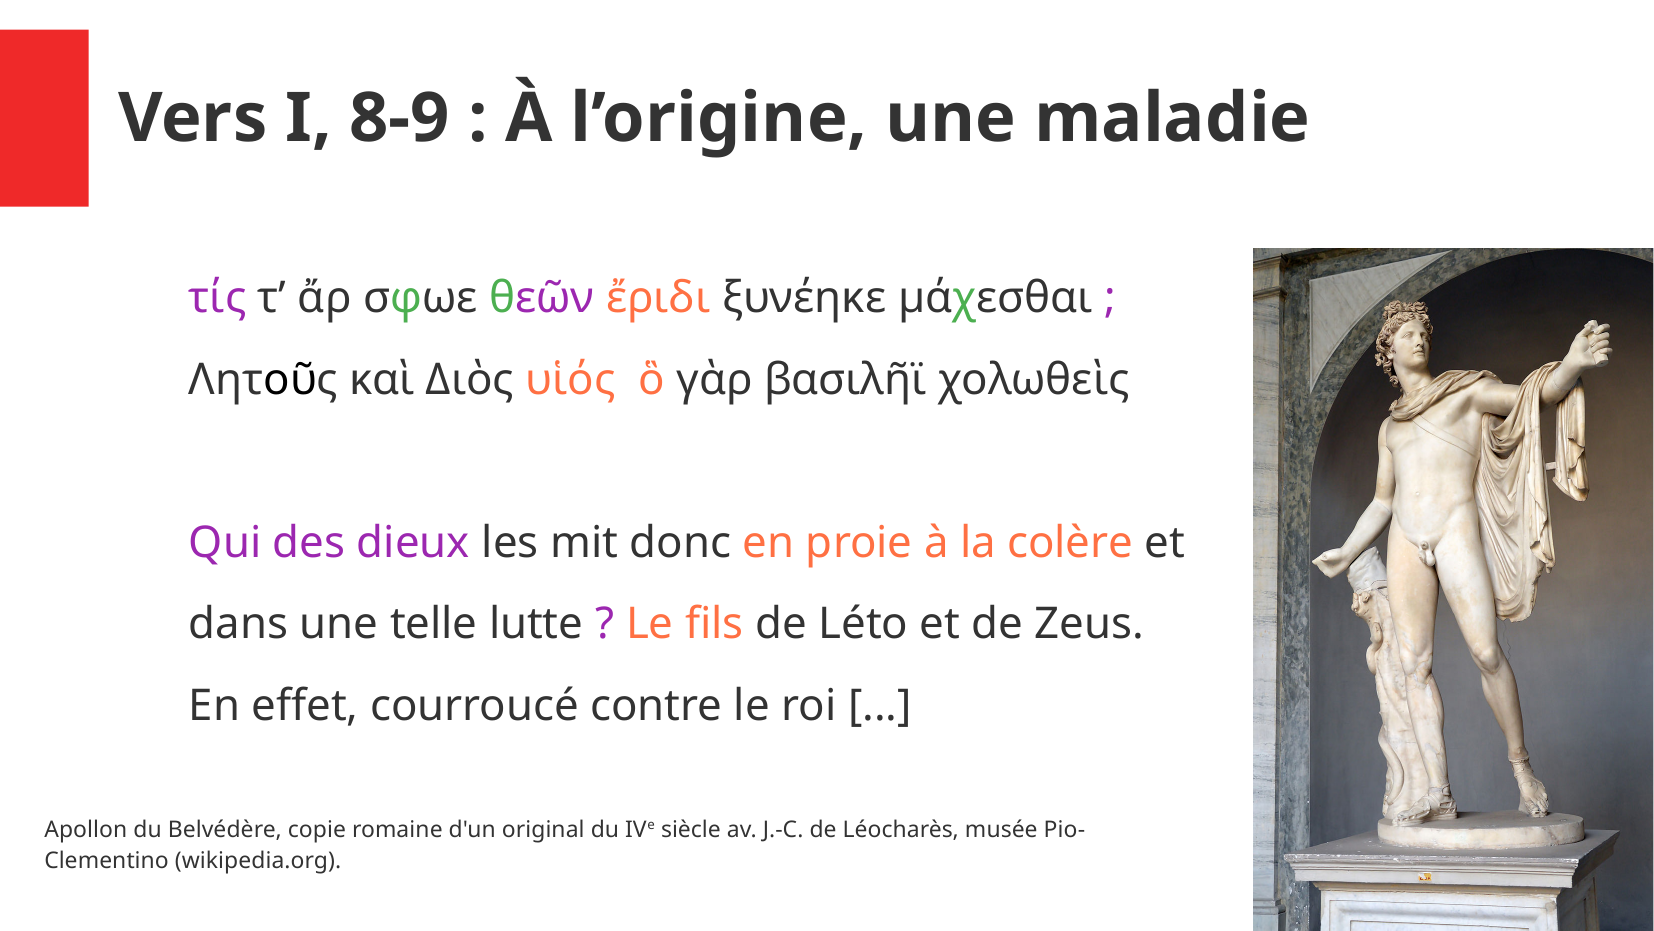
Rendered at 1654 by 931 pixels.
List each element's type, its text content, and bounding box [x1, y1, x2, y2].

picture [1253, 248, 1654, 931]
list τίς τ’ ἄρ σφωε θεῶν ἔριδι ξυνέηκε μάχεσθαι ; Λητοῦς καὶ Διὸς υἱός ὃ γὰρ βασιλῆϊ χολωθεὶς Qui des dieux les mit donc en proie à la colère et dans une telle lutte ? Le fils de Léto et de Zeus. En effet, courroucé contre le roi [...] [118, 265, 1253, 806]
text_box Apollon du Belvédère, copie romaine d'un original du IVe siècle av. J.-C. de Léocharès, musée Pio-Clementino (wikipedia.org). [29, 805, 1211, 867]
title Vers I, 8-9 : À l’origine, une maladie [118, 37, 1571, 193]
